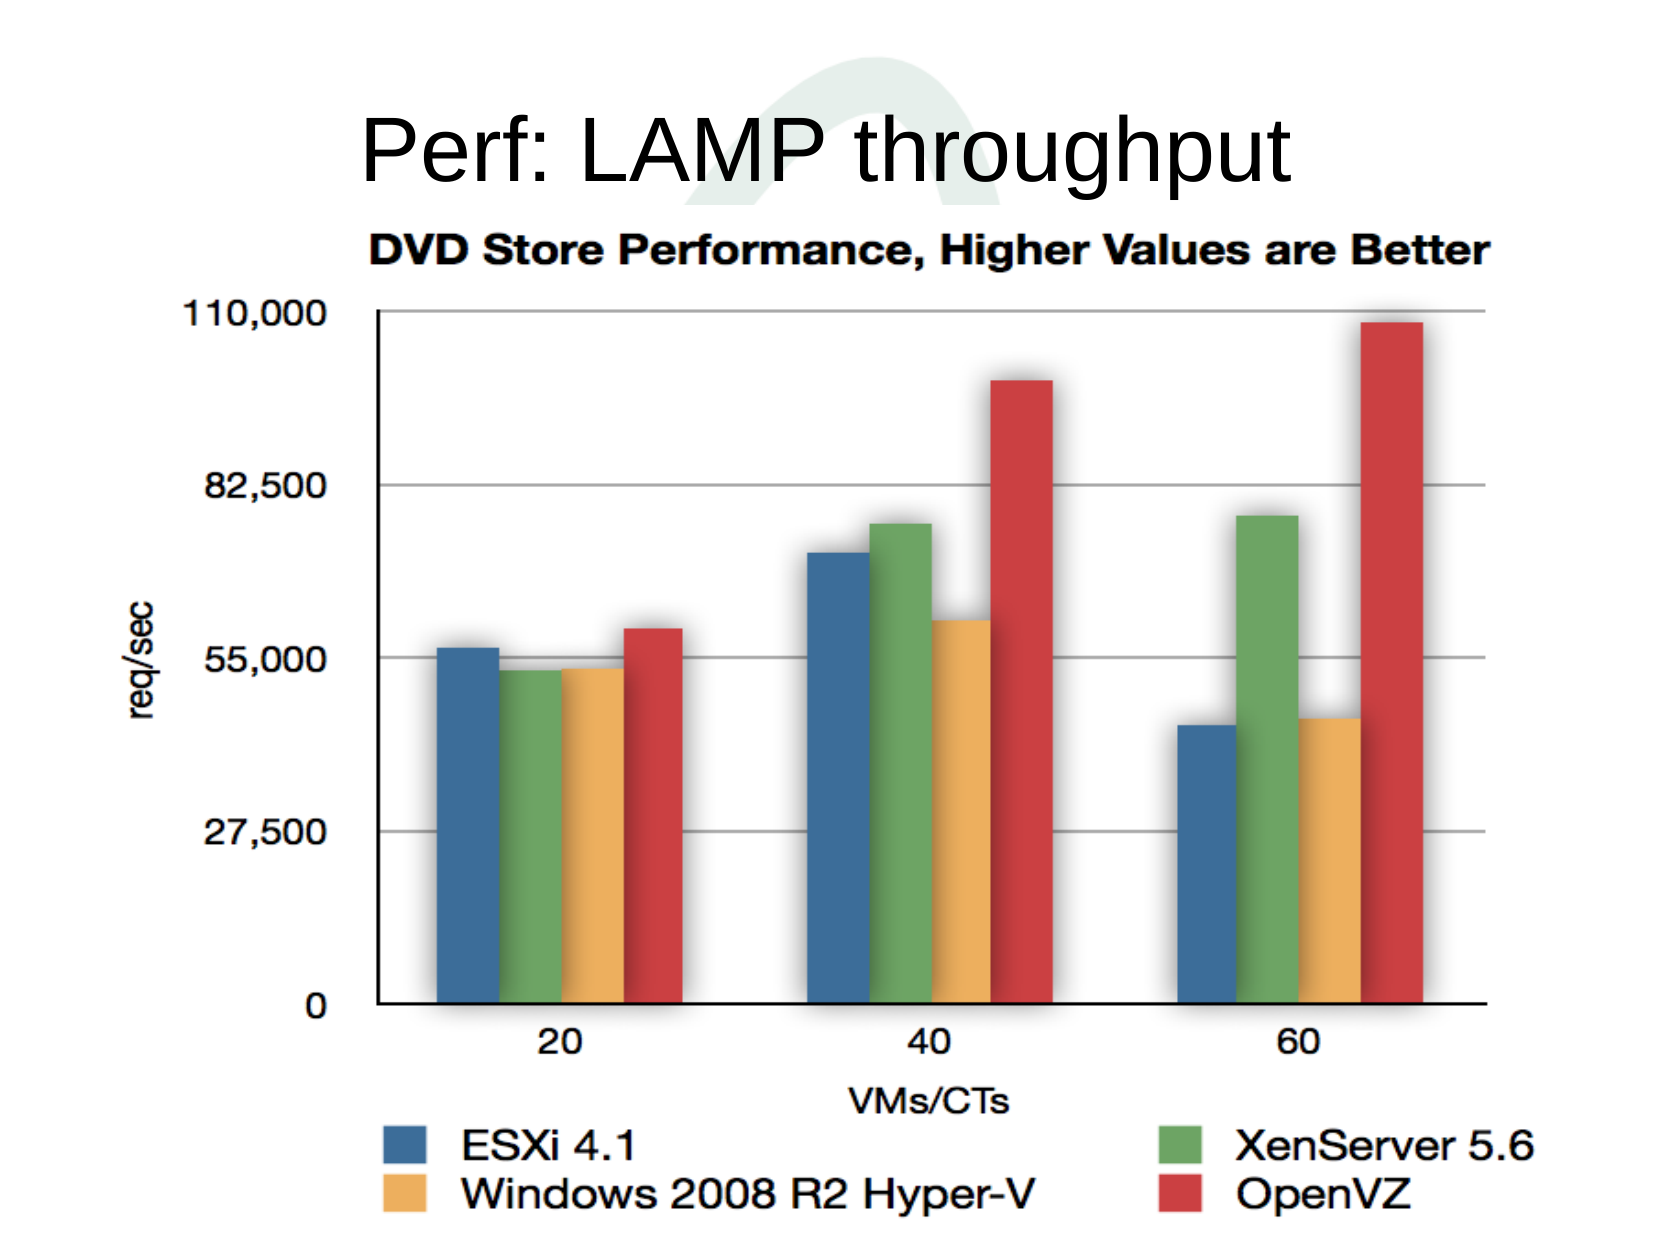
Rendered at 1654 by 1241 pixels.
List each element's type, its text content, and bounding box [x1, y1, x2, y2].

title Perf: LAMP throughput [82, 49, 1571, 257]
picture [0, 0, 1654, 1241]
